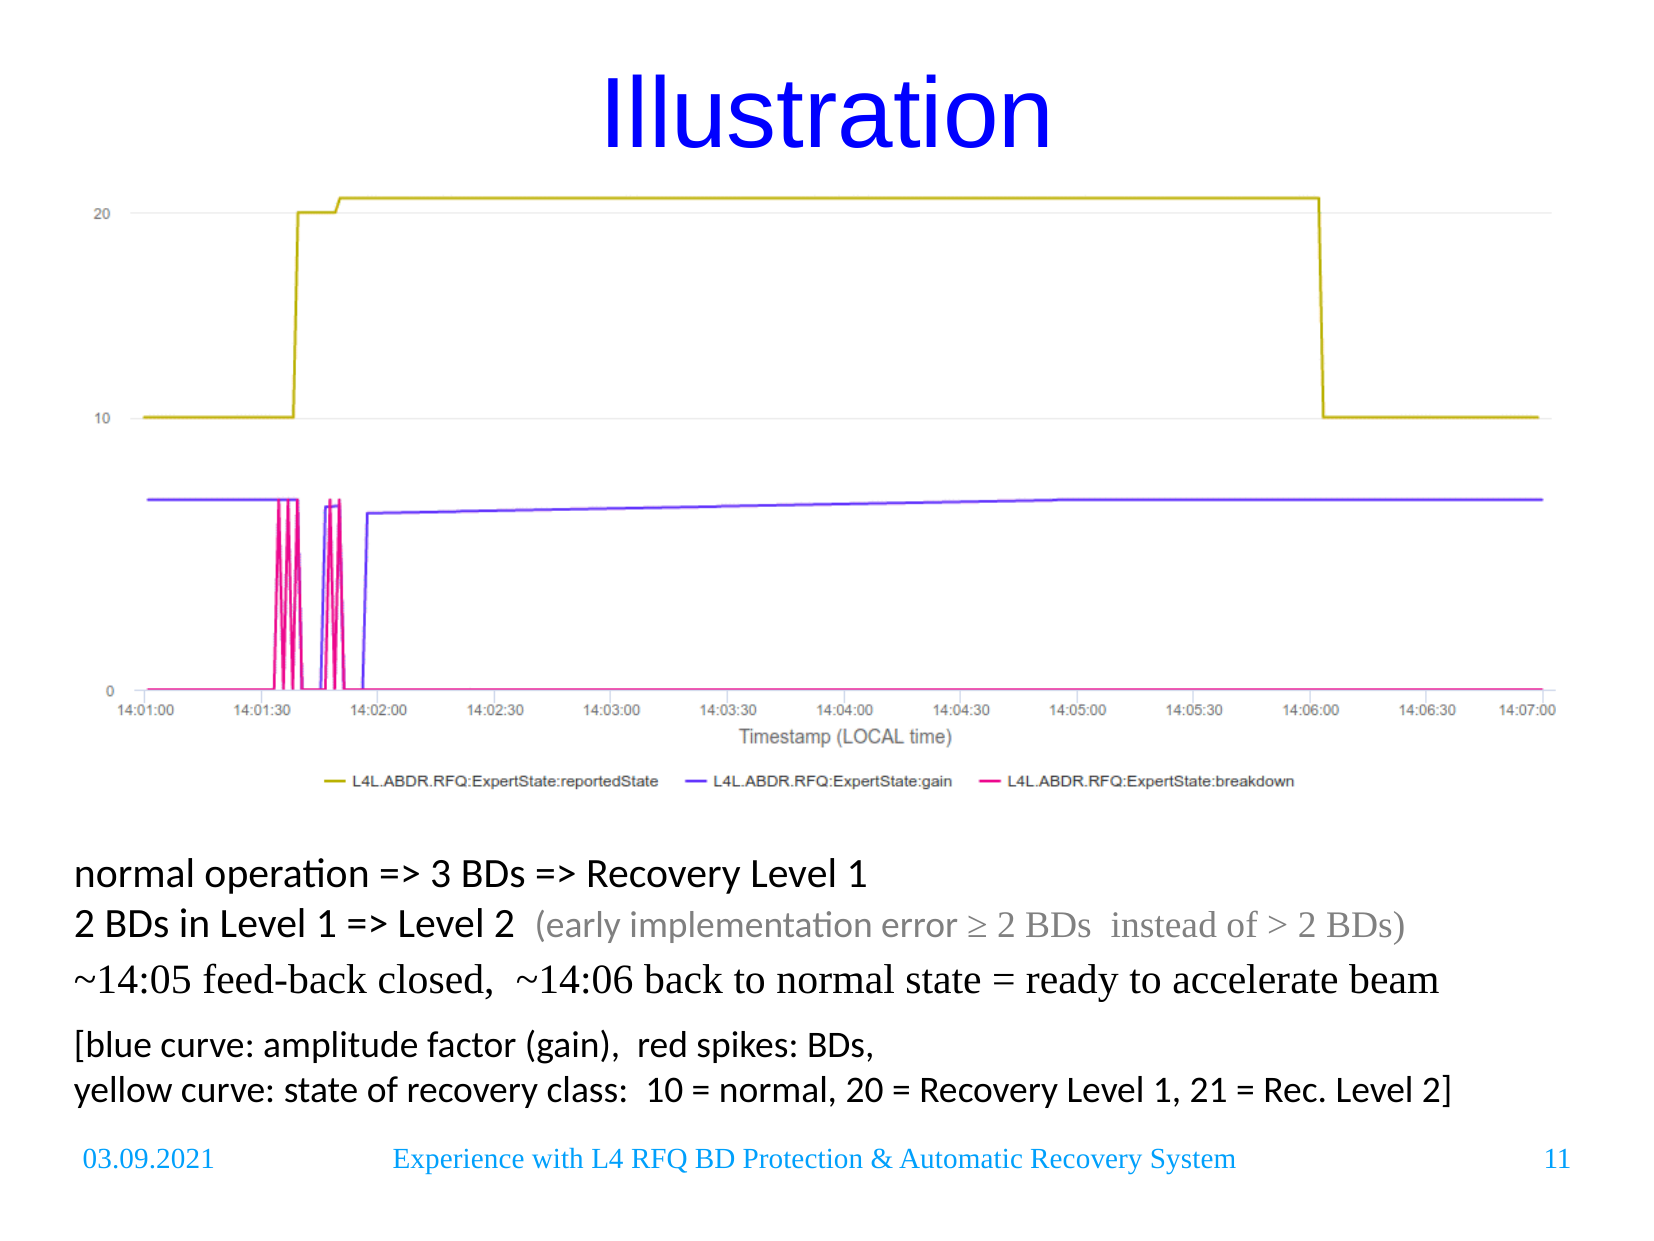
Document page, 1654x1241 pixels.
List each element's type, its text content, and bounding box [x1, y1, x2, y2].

title Illustration [82, 49, 1571, 178]
text_box normal operation => 3 BDs => Recovery Level 1 2 BDs in Level 1 => Level 2 (early implementation error ≥ 2 BDs instead of > 2 BDs) ~14:05 feed-back closed, ~14:06 back to normal state = ready to accelerate beam [blue curve: amplitude factor (gain), red spikes: BDs, yellow curve: state of recovery class: 10 = normal, 20 = Recovery Level 1, 21 = Rec. Level 2] [59, 838, 1630, 1123]
picture [82, 177, 1560, 792]
